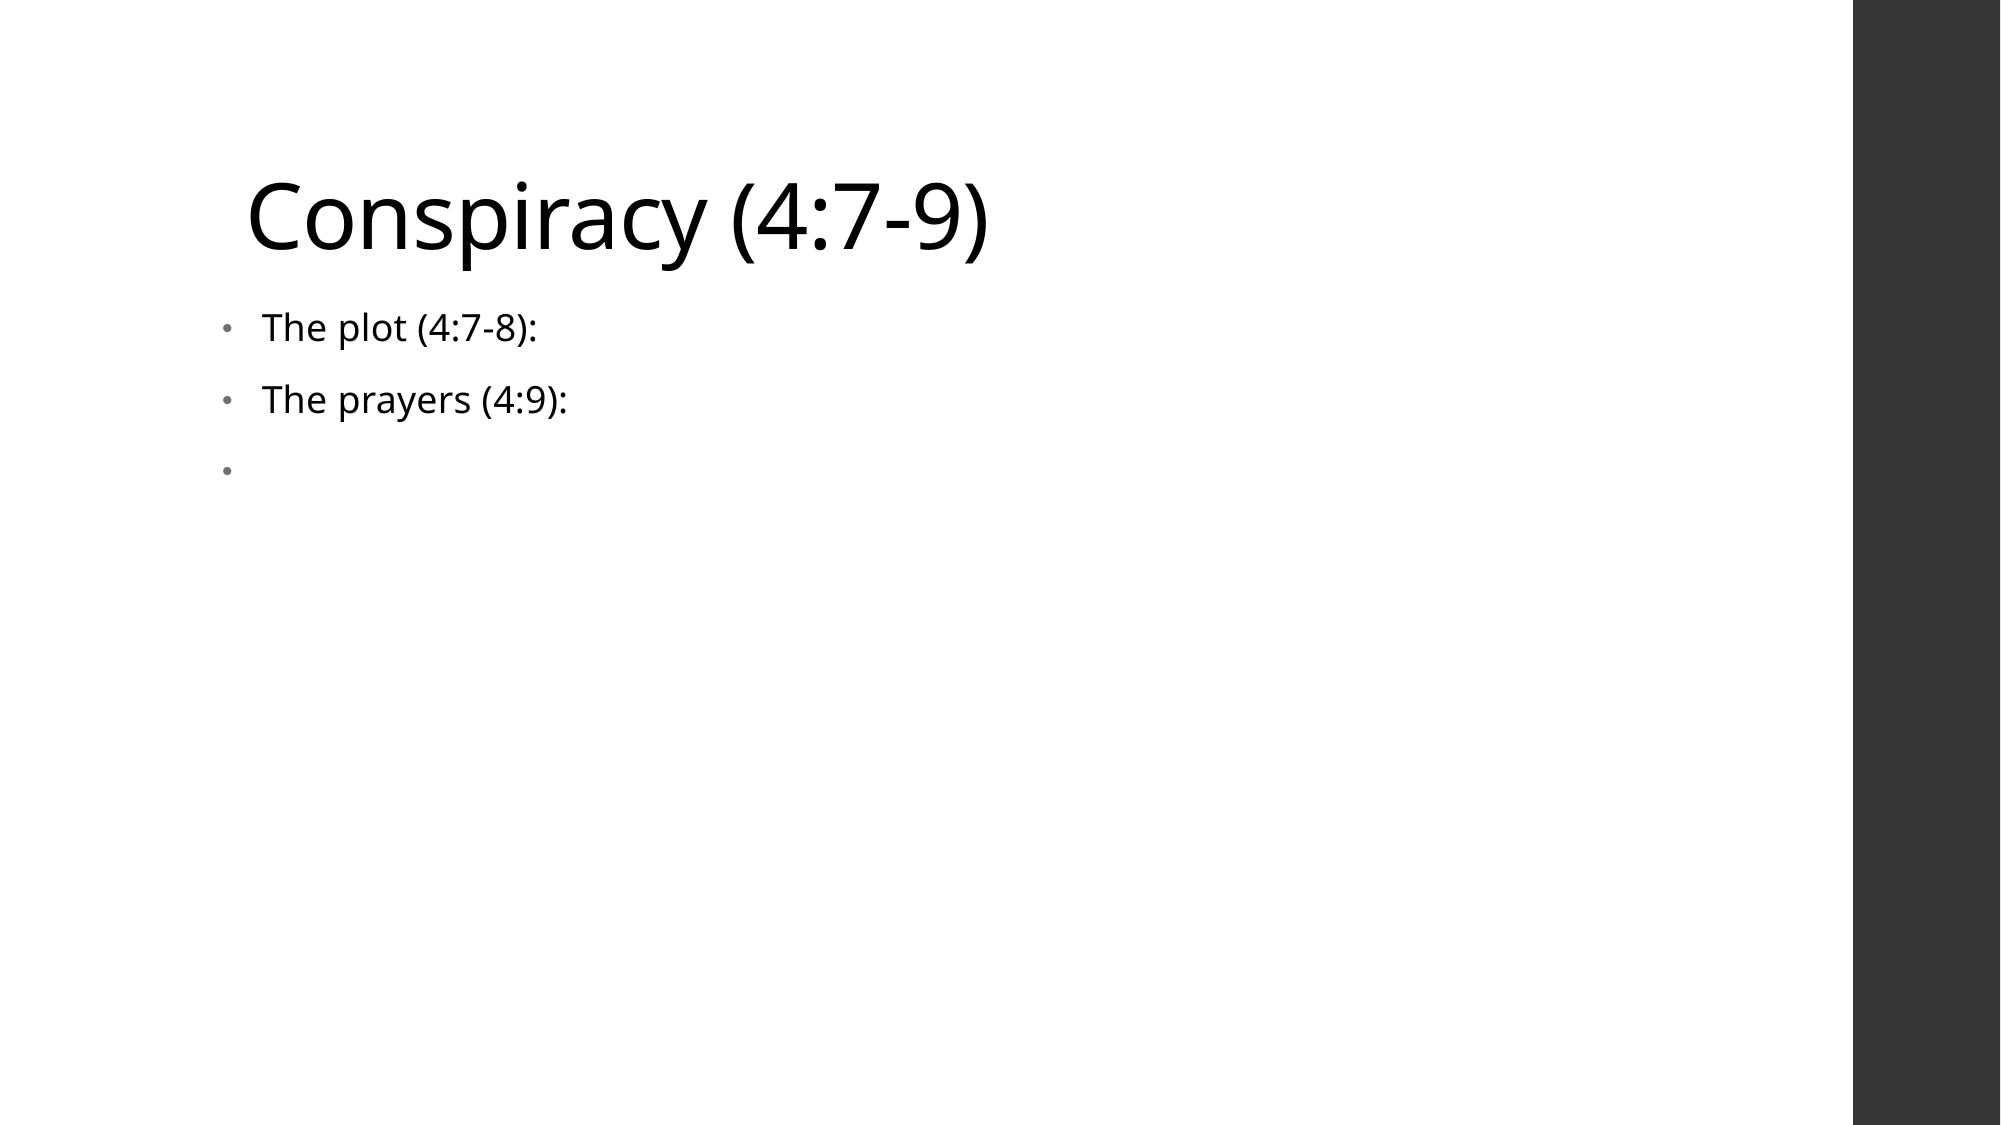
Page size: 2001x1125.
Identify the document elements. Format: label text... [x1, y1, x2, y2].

list The plot (4:7-8): The prayers (4:9): [206, 299, 1617, 1014]
title Conspiracy (4:7-9) [206, 60, 1797, 278]
